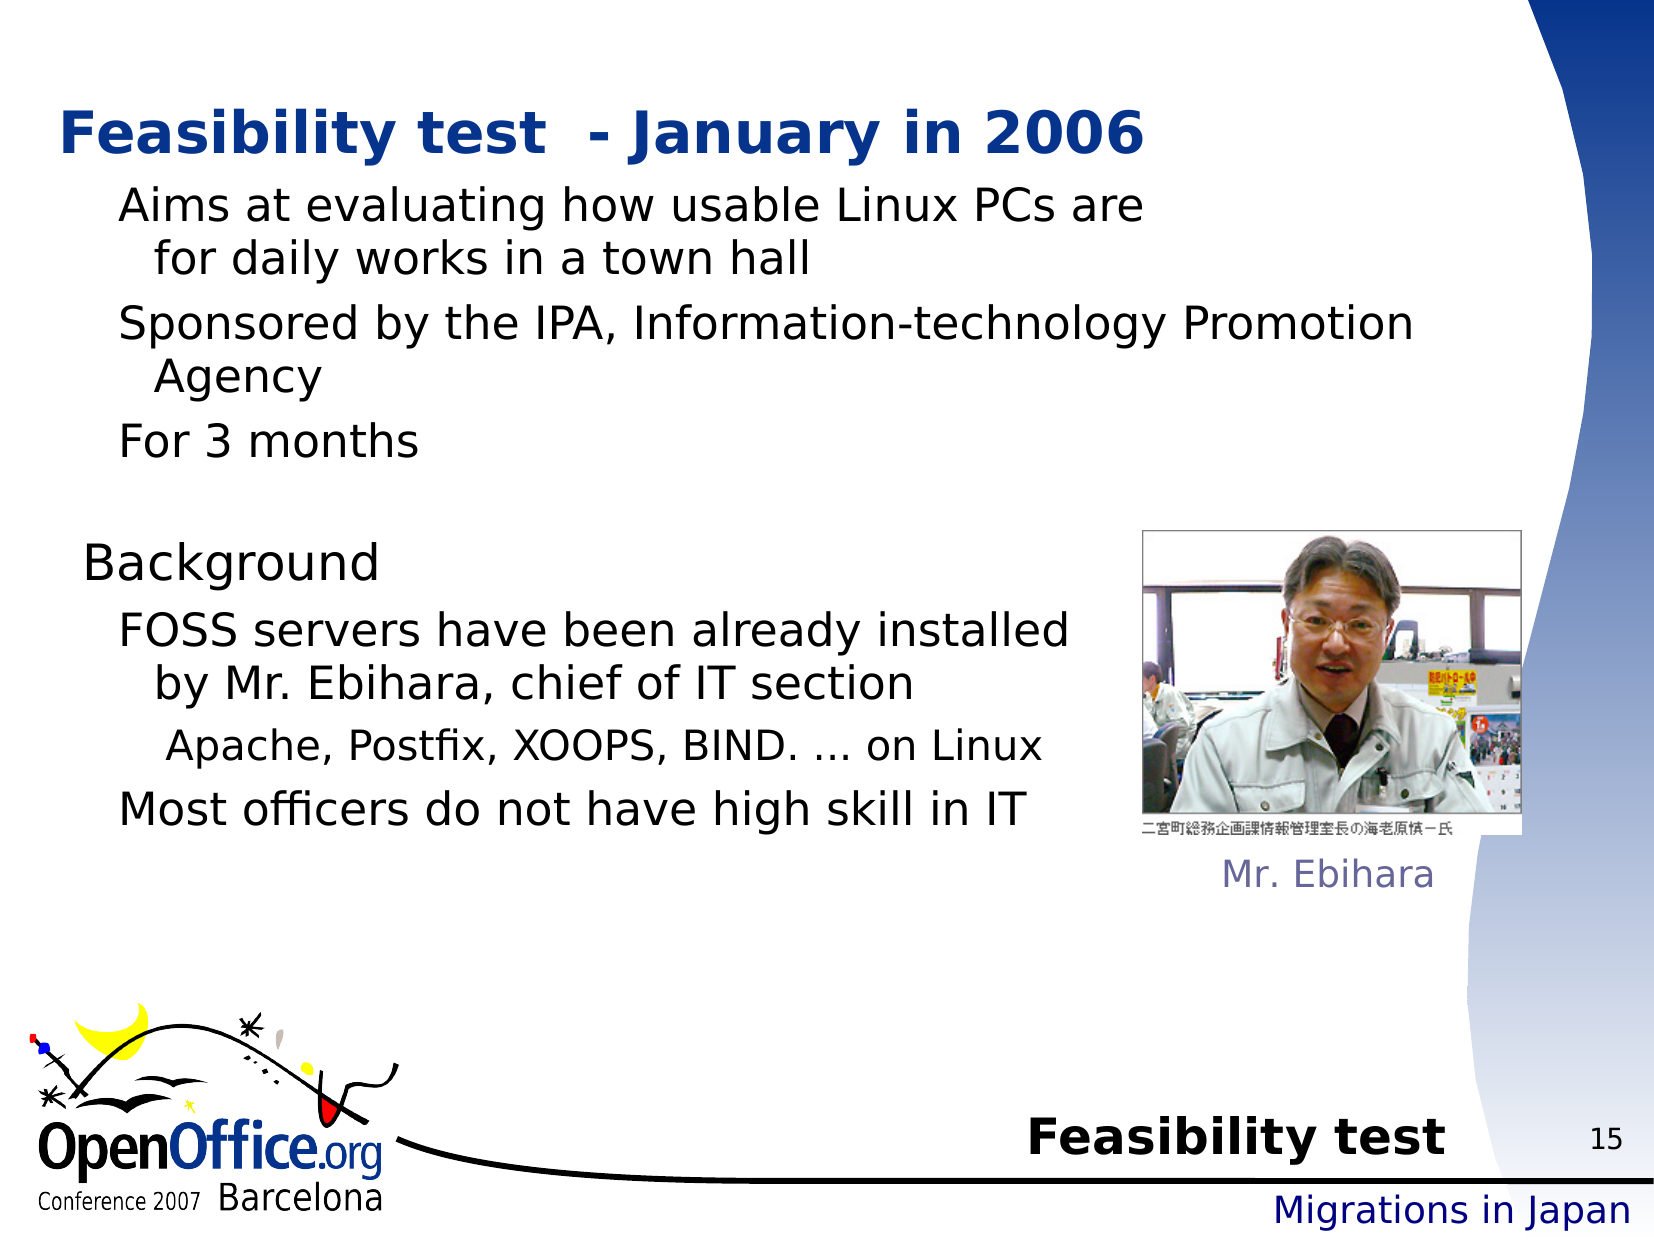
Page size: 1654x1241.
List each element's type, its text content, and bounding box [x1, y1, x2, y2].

picture [1142, 530, 1522, 835]
text_box Mr. Ebihara [1206, 845, 1447, 904]
list Feasibility test - January in 2006 Aims at evaluating how usable Linux PCs are for daily works in a town hall Sponsored by the IPA, Information-technology Promotion Agency For 3 months Background FOSS servers have been already installed by Mr. Ebihara, chief of IT section Apache, Postfix, XOOPS, BIND. ... on Linux Most officers do not have high skill in IT [59, 99, 1442, 890]
picture [29, 1003, 399, 1211]
title Feasibility test [531, 1092, 1447, 1182]
